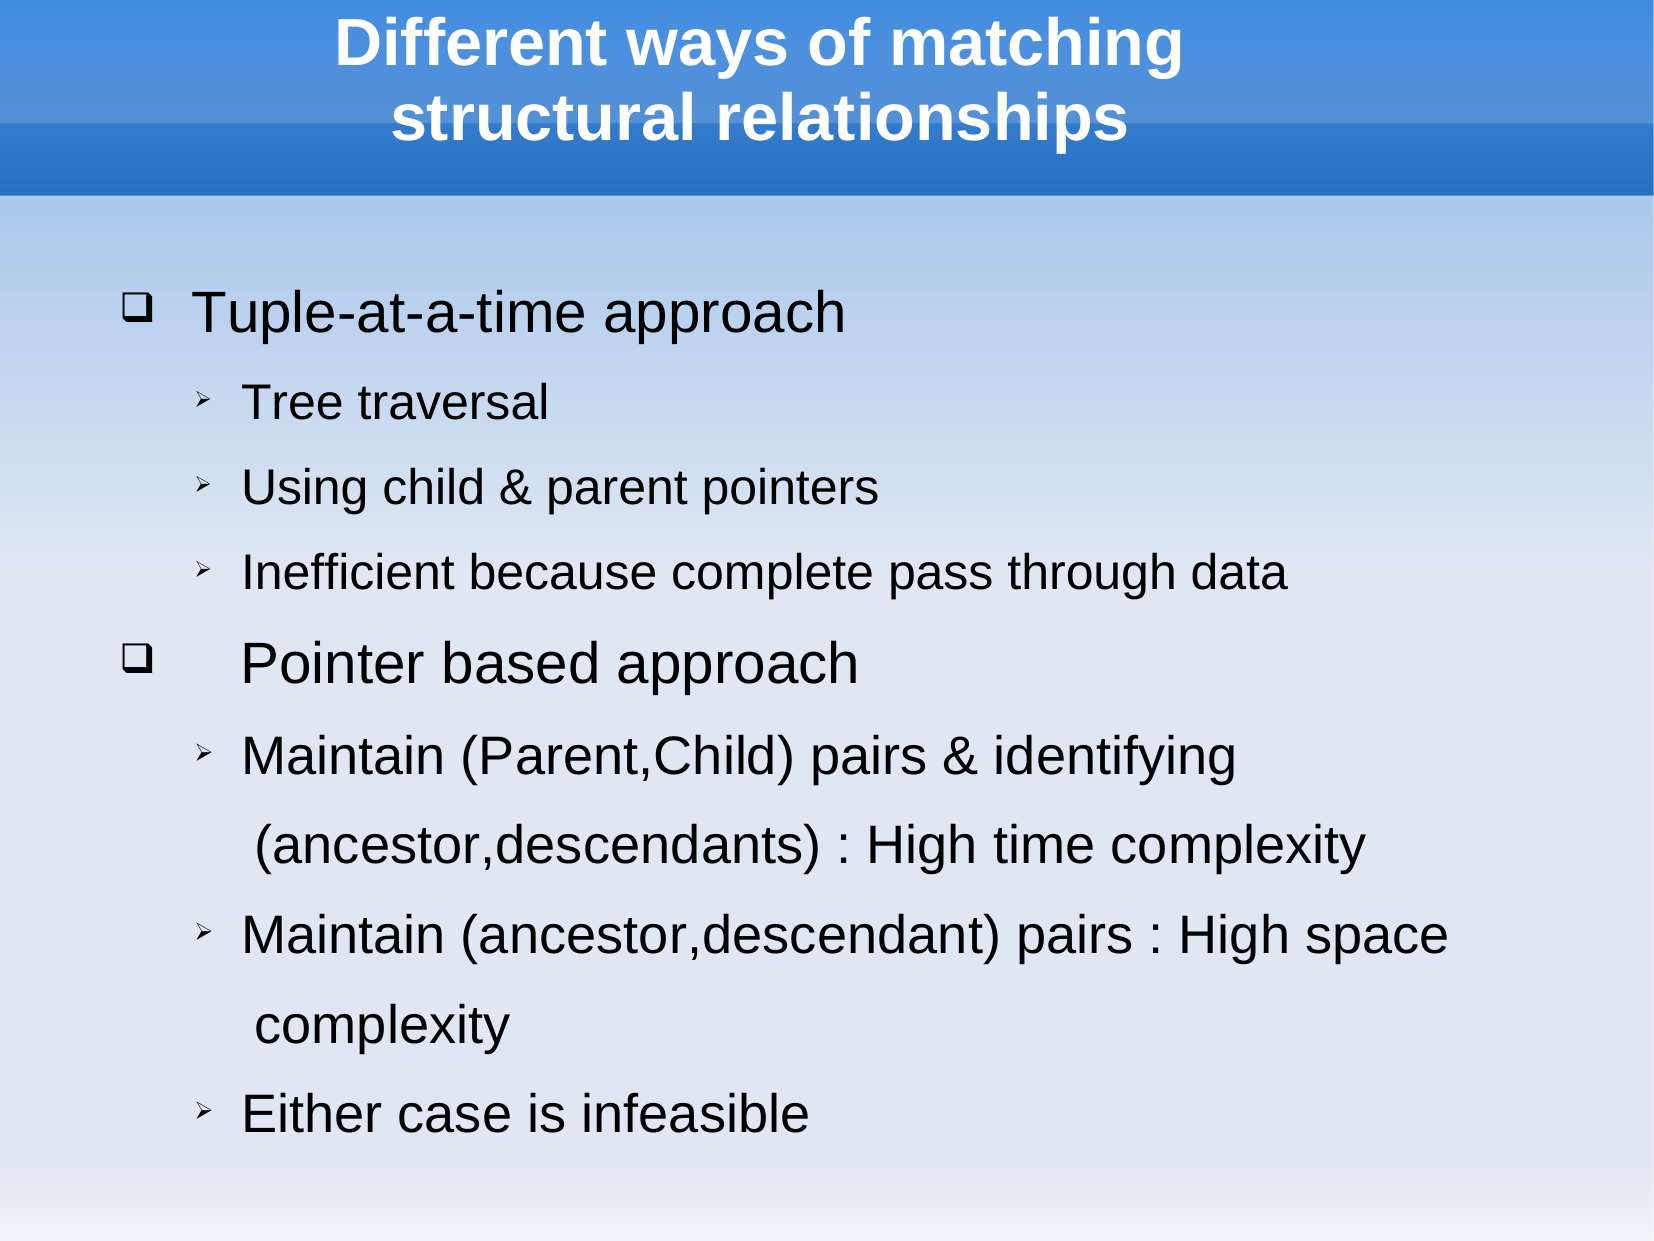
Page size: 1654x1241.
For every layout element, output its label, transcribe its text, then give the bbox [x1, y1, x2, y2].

list Tuple-at-a-time approach Tree traversal Using child & parent pointers Inefficient because complete pass through data Pointer based approach Maintain (Parent,Child) pairs & identifying (ancestor,descendants) : High time complexity Maintain (ancestor,descendant) pairs : High space complexity Either case is infeasible [119, 280, 1524, 1241]
picture [0, 0, 1654, 1241]
title Different ways of matching structural relationships [58, 0, 1463, 197]
